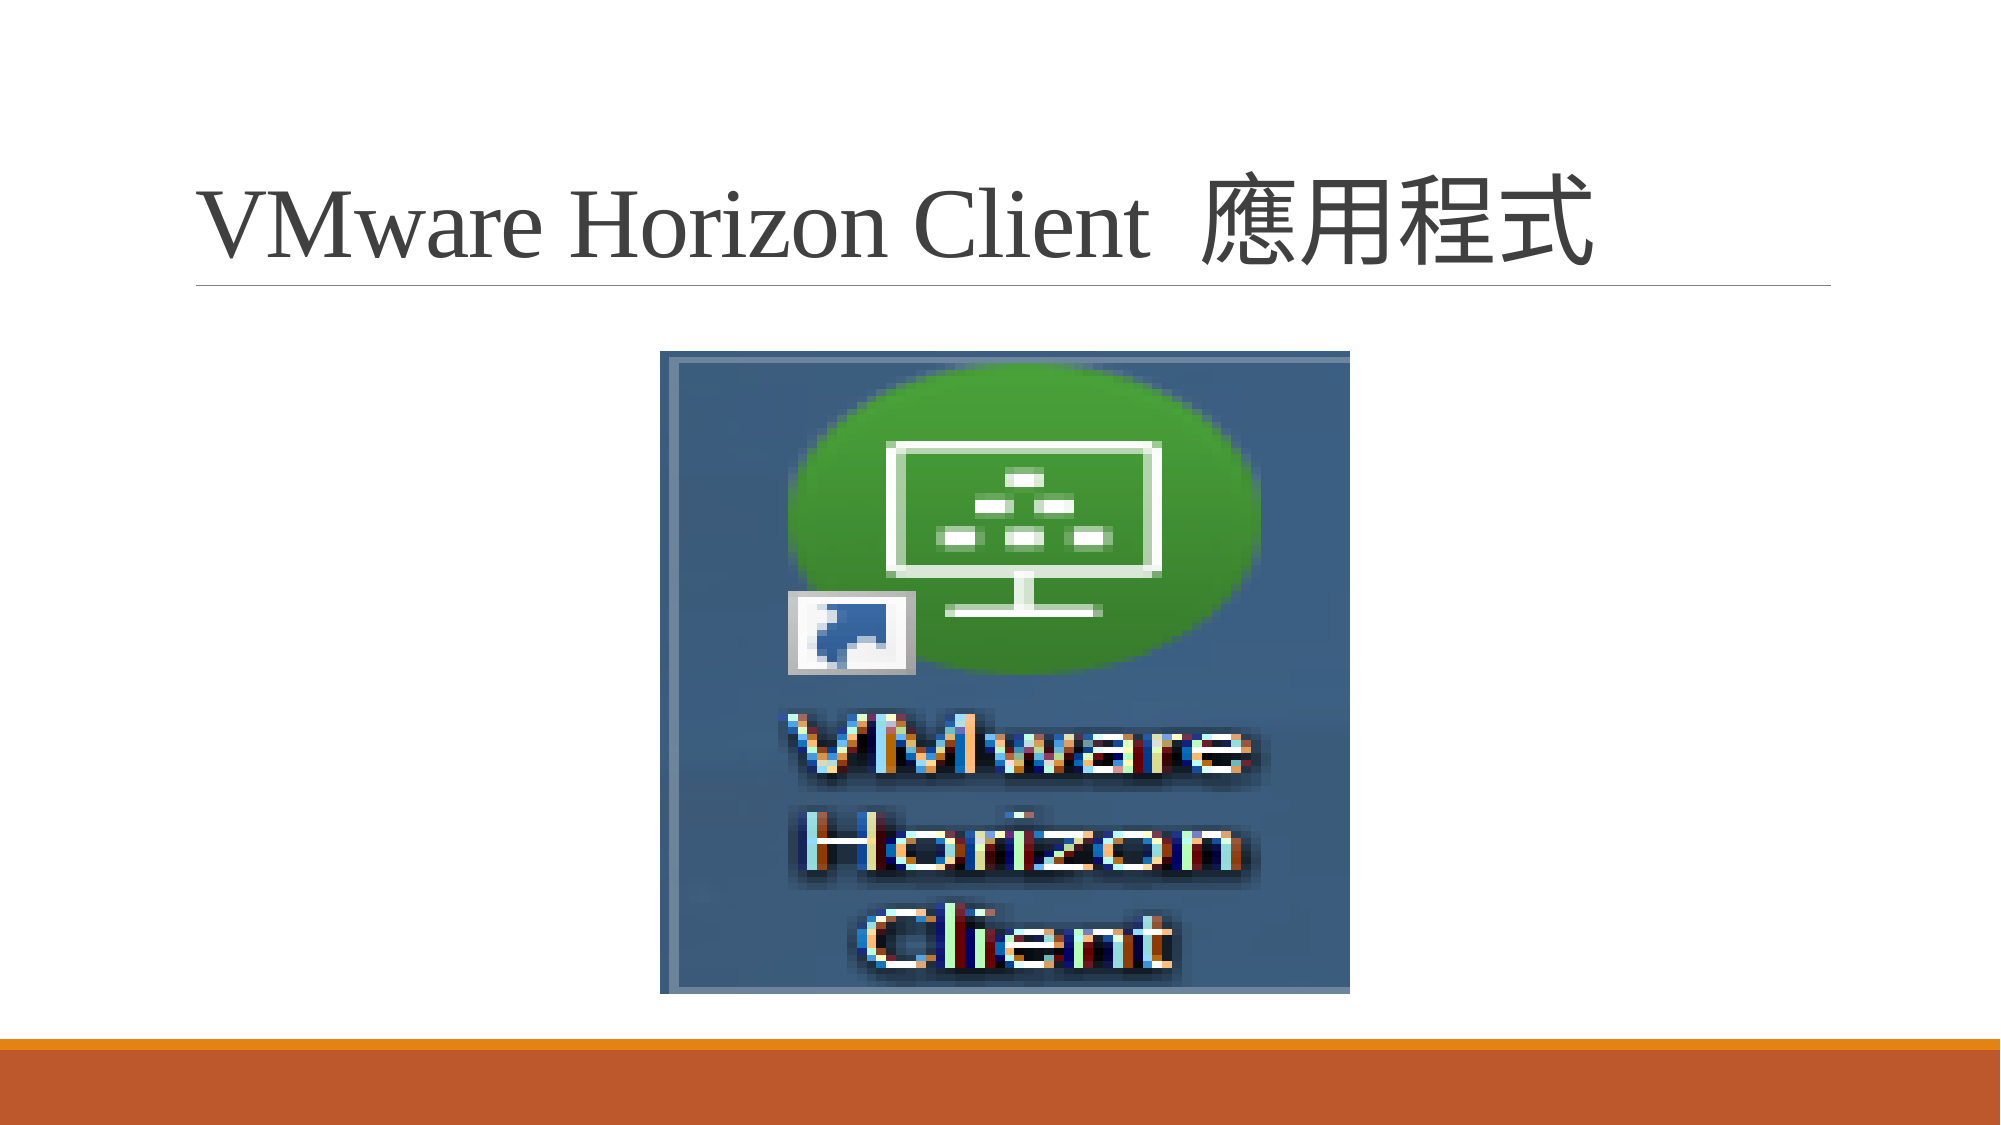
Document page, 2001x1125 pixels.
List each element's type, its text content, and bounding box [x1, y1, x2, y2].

picture [660, 351, 1350, 994]
title VMware Horizon Client 應用程式 [180, 47, 1831, 286]
